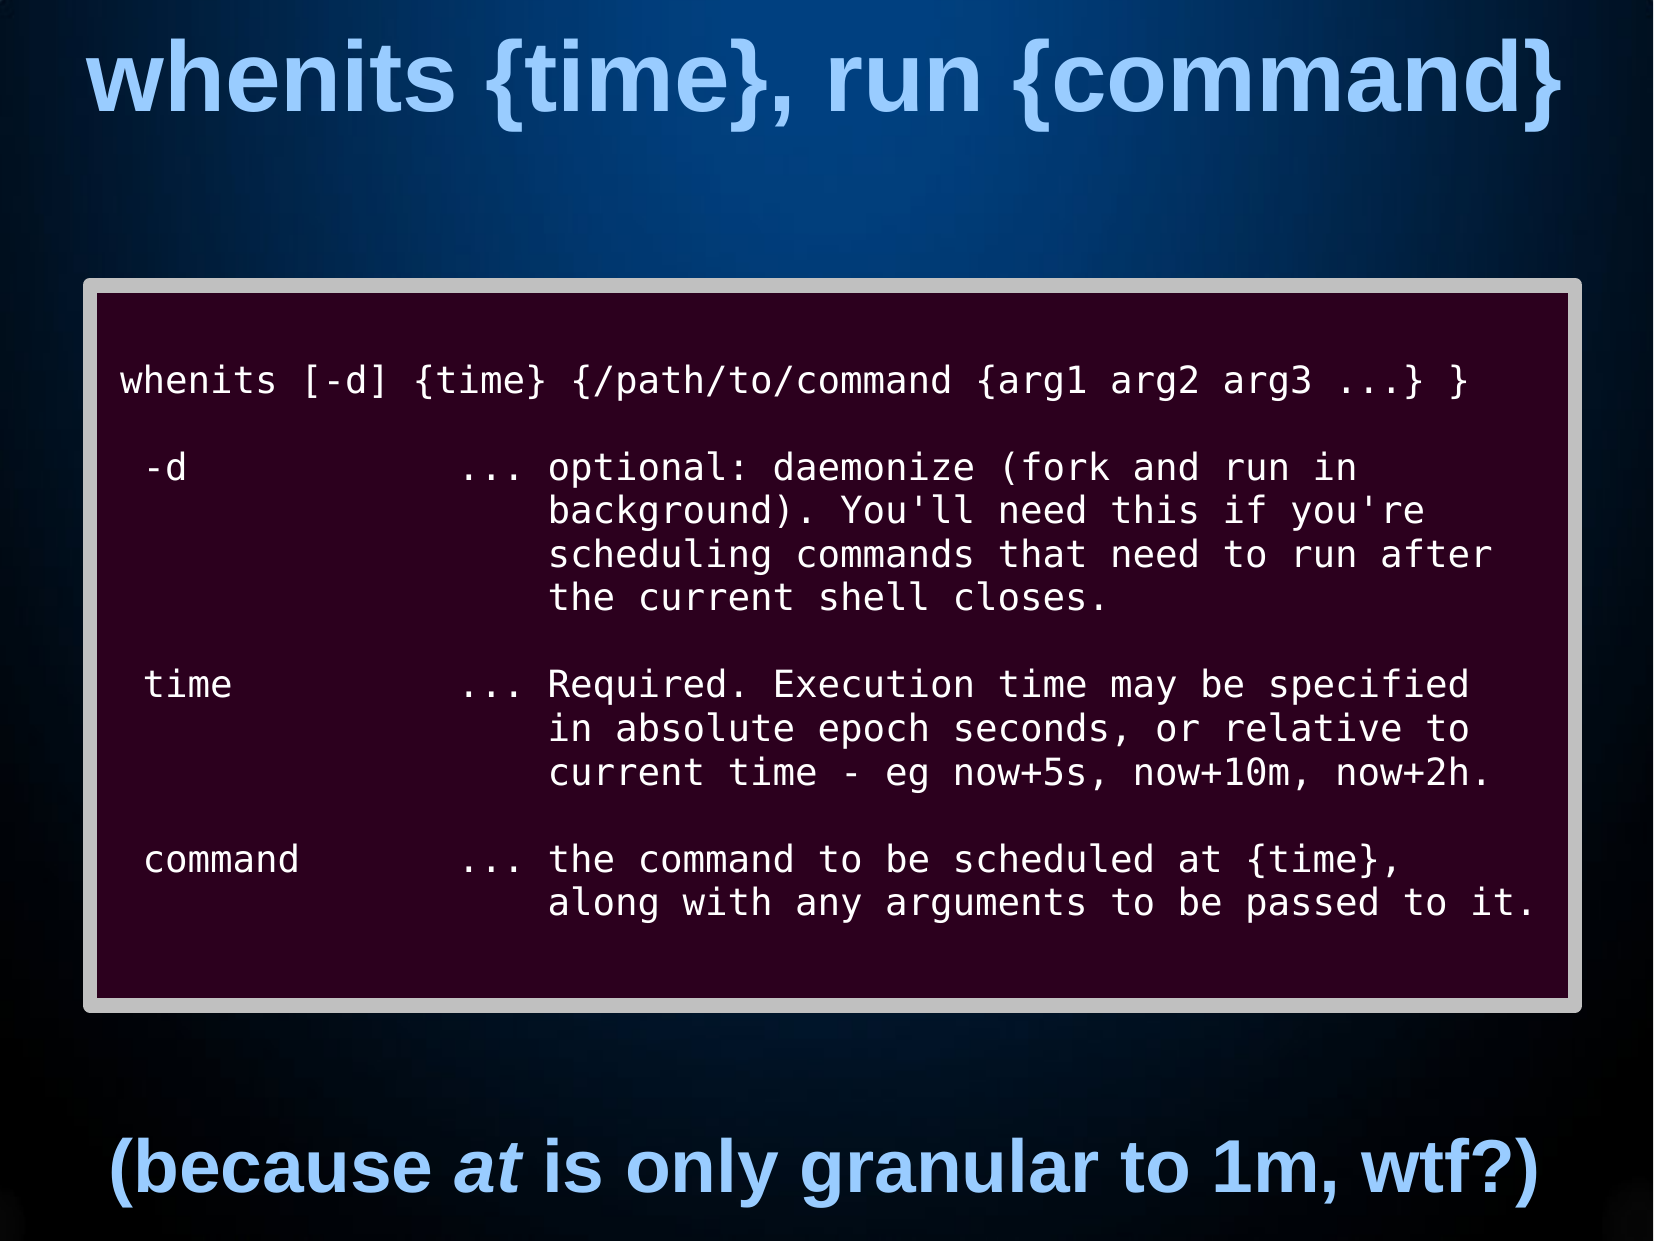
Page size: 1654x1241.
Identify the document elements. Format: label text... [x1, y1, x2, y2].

picture [0, 0, 1654, 1241]
title whenits {time}, run {command} [0, 2, 1651, 151]
title (because at is only granular to 1m, wtf?) [0, 1093, 1651, 1241]
list whenits [-d] {time} {/path/to/command {arg1 arg2 arg3 ...} } -d ... optional: daemonize (fork and run in background). You'll need this if you're scheduling commands that need to run after the current shell closes. time ... Required. Execution time may be specified in absolute epoch seconds, or relative to current time - eg now+5s, now+10m, now+2h. command ... the command to be scheduled at {time}, along with any arguments to be passed to it. [90, 285, 1576, 1006]
